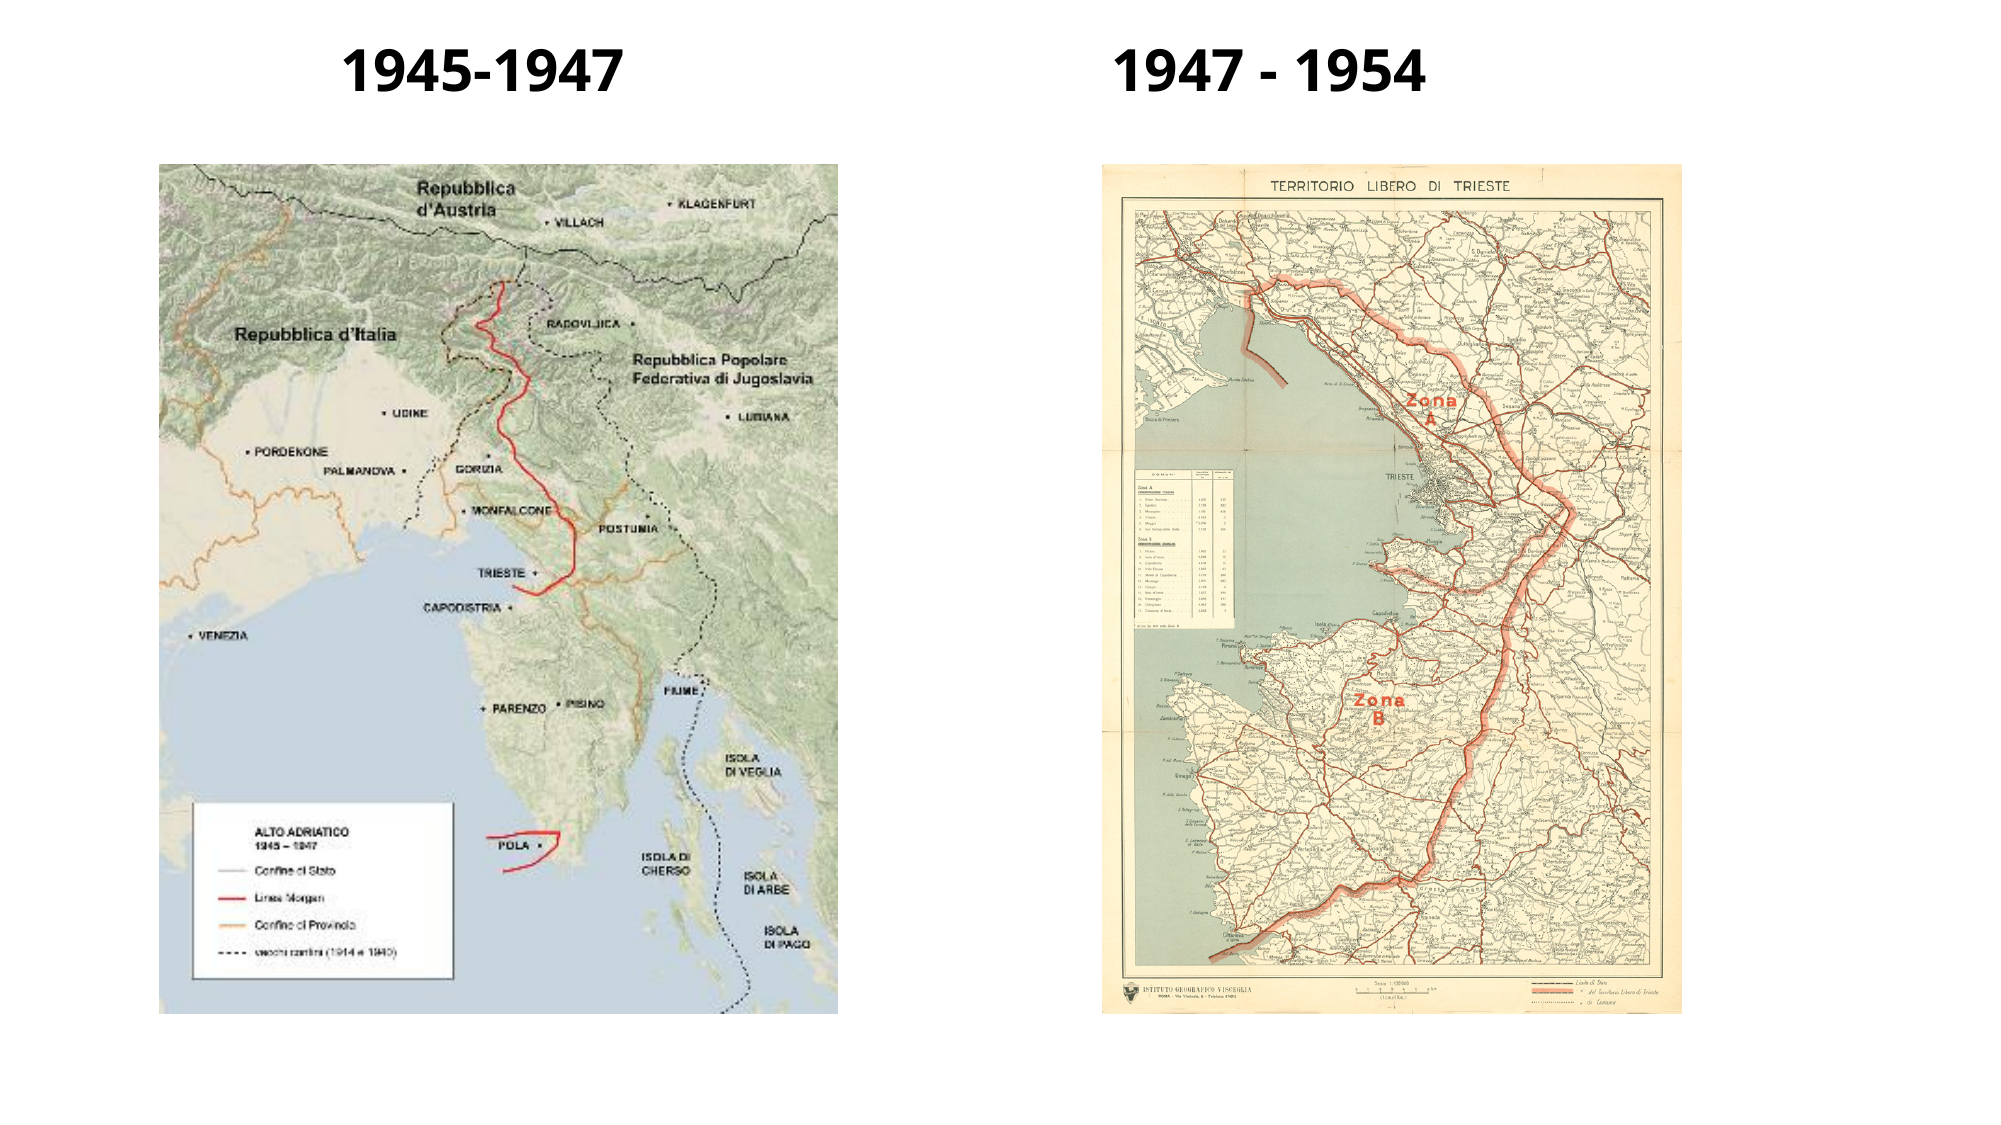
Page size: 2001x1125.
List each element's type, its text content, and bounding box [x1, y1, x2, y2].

picture [159, 164, 838, 1014]
picture [1102, 164, 1682, 1014]
title 1945-1947 1947 - 1954 [19, 18, 1750, 129]
